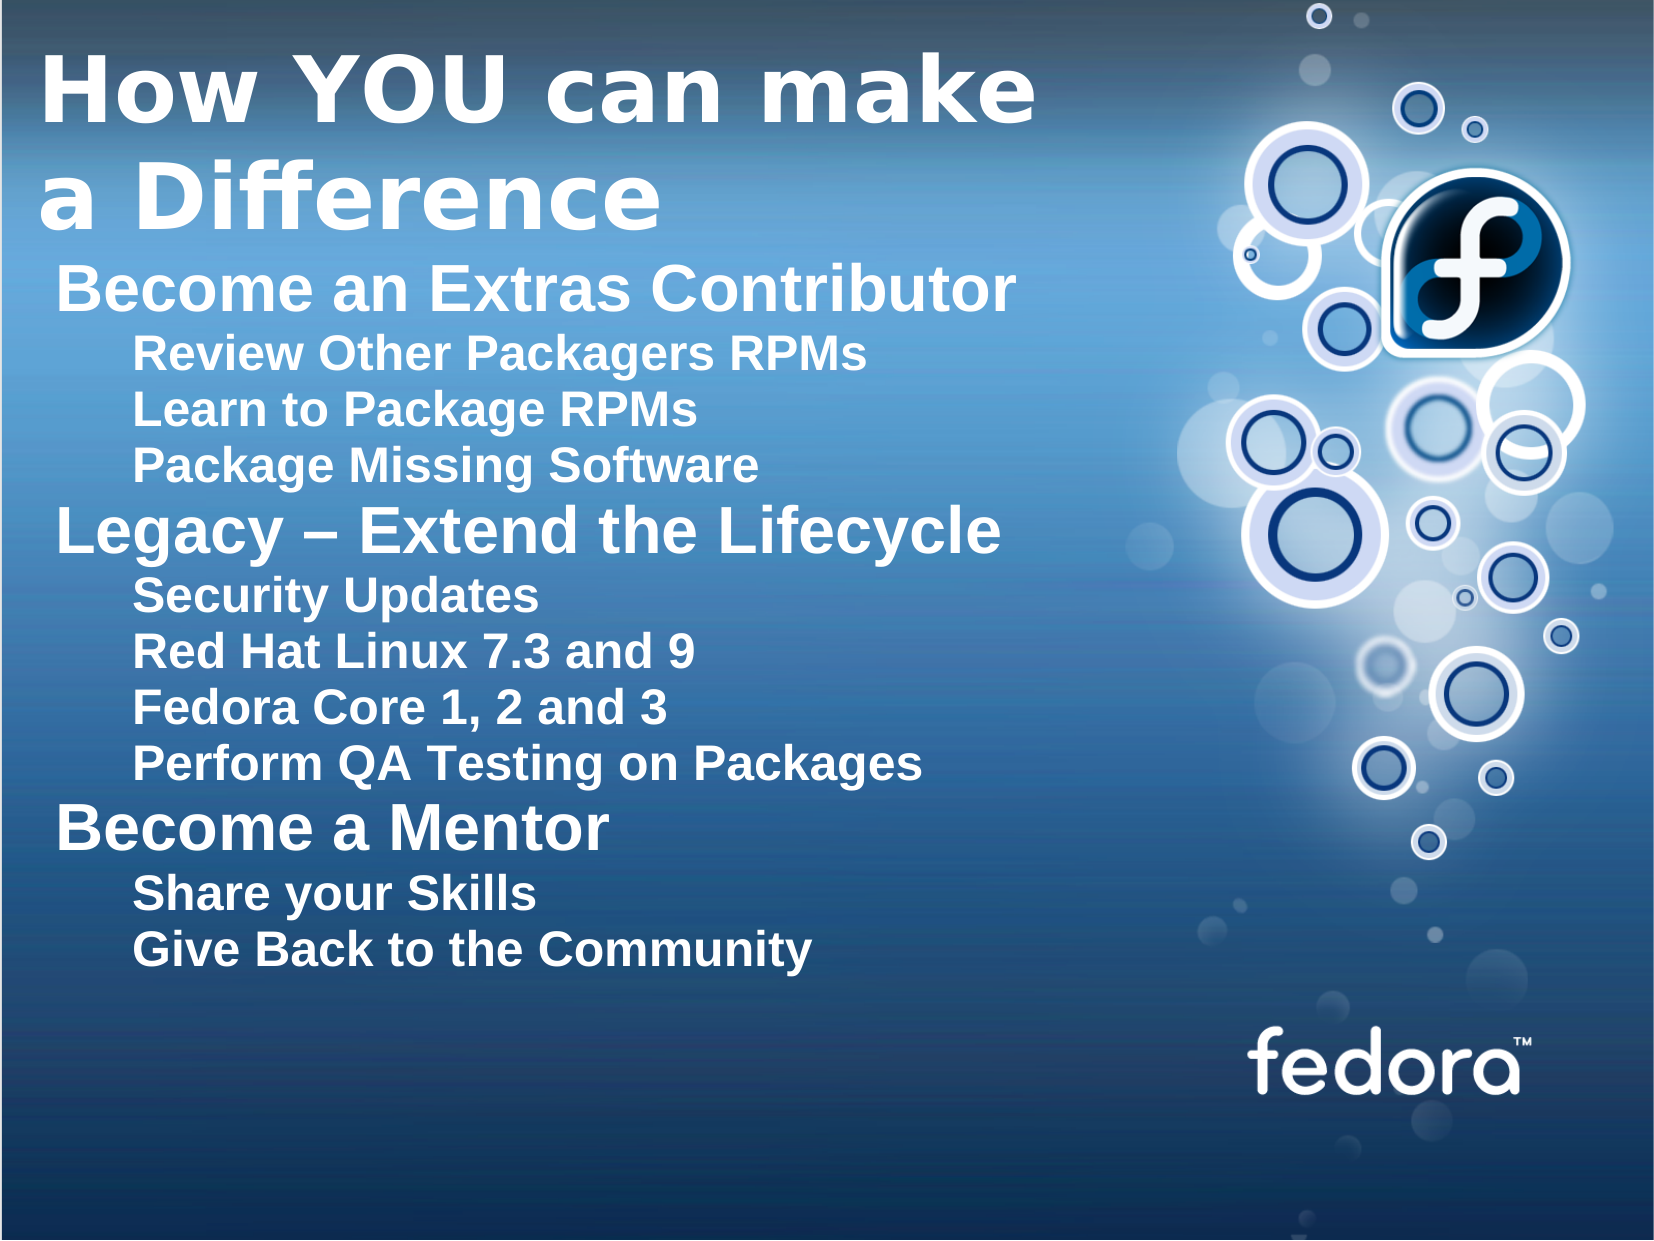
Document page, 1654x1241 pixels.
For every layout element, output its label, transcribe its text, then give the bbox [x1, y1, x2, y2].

title How YOU can make a Difference [37, 37, 1526, 252]
picture [1, 0, 1654, 1240]
list Become an Extras Contributor Review Other Packagers RPMs Learn to Package RPMs Package Missing Software Legacy – Extend the Lifecycle Security Updates Red Hat Linux 7.3 and 9 Fedora Core 1, 2 and 3 Perform QA Testing on Packages Become a Mentor Share your Skills Give Back to the Community [37, 250, 1201, 1231]
